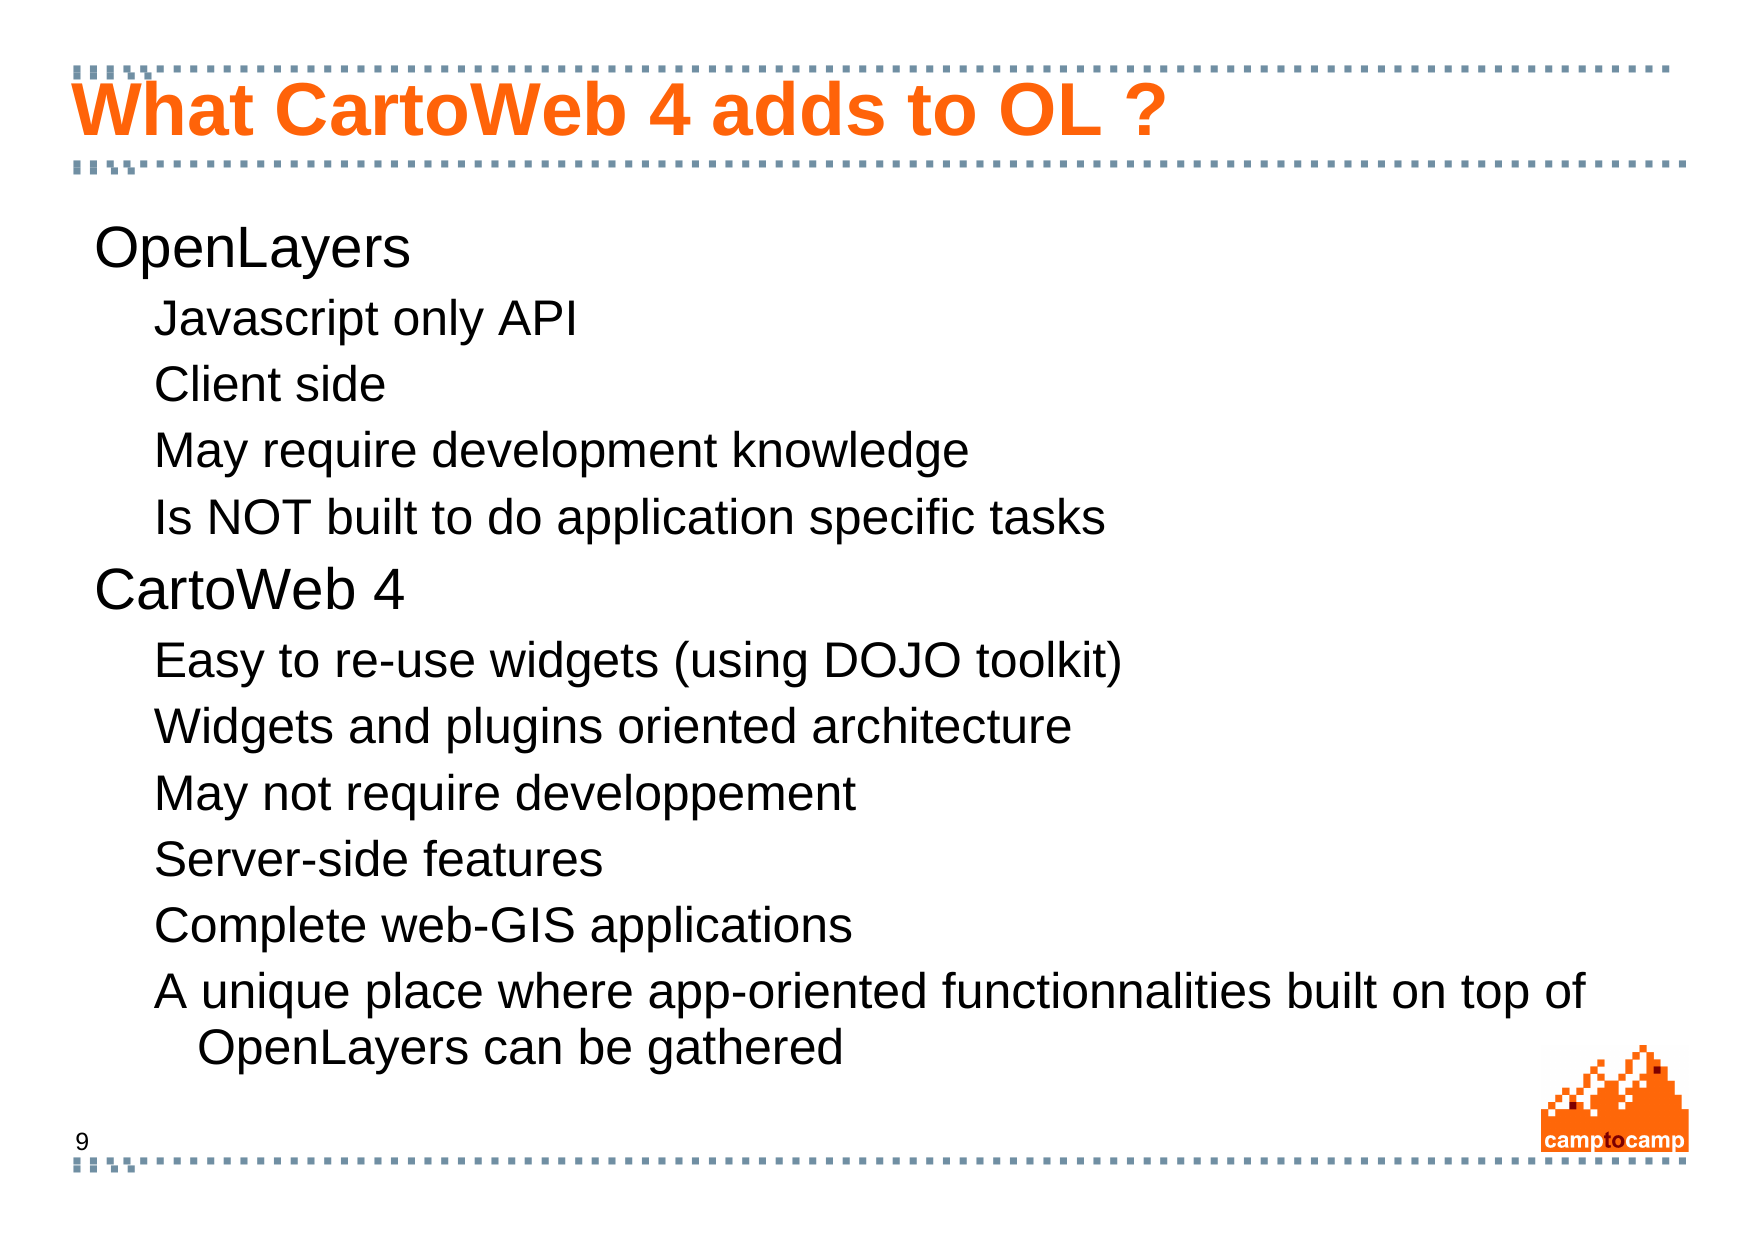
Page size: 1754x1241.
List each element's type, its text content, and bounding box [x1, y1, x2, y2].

title What CartoWeb 4 adds to OL ? [71, 67, 1689, 152]
picture [1541, 1045, 1689, 1152]
list OpenLayers Javascript only API Client side May require development knowledge Is NOT built to do application specific tasks CartoWeb 4 Easy to re-use widgets (using DOJO toolkit) Widgets and plugins oriented architecture May not require developpement Server-side features Complete web-GIS applications A unique place where app-oriented functionnalities built on top of OpenLayers can be gathered [94, 215, 1654, 1075]
